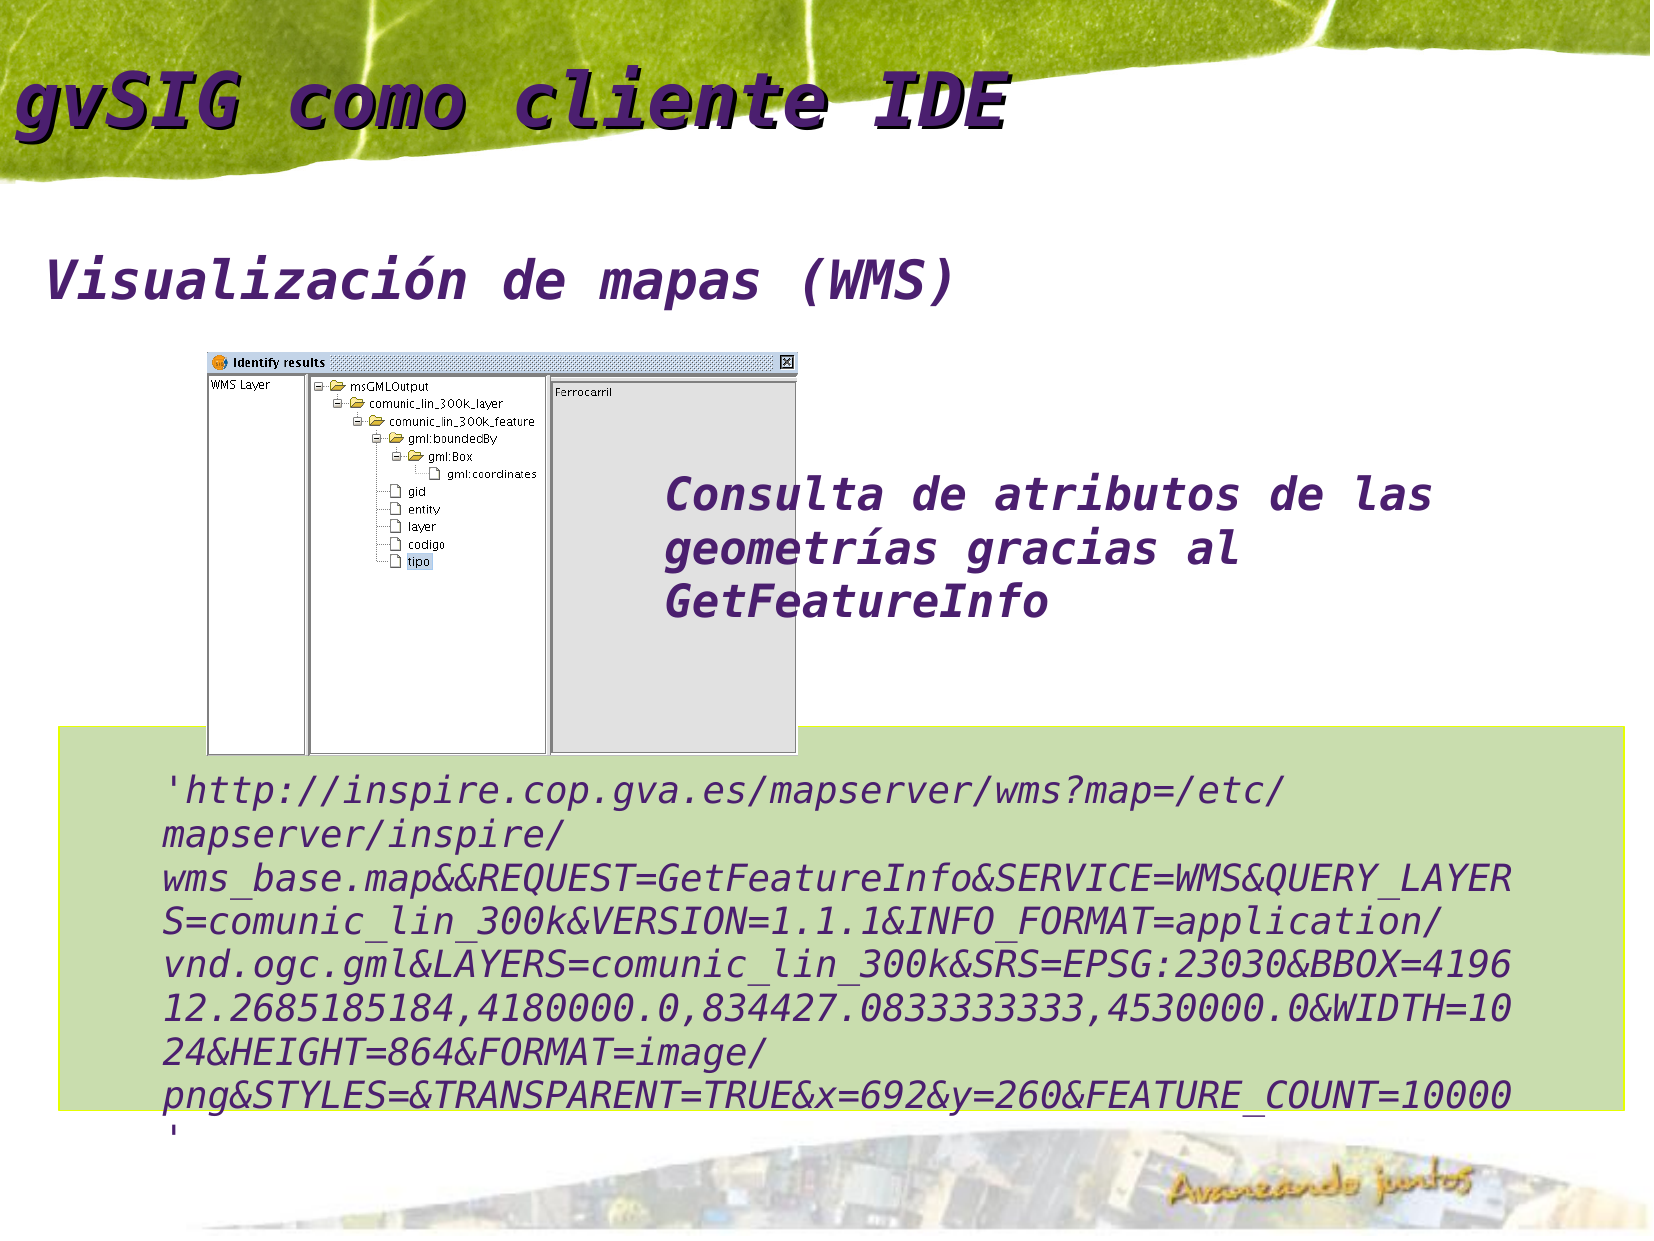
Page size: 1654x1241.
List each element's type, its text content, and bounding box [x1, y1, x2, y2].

text_box Visualización de mapas (WMS) [29, 242, 1300, 321]
text_box gvSIG como cliente IDE [0, 5, 1418, 154]
text_box [59, 726, 1625, 1111]
text_box 'http://inspire.cop.gva.es/mapserver/wms?map=/etc/mapserver/inspire/wms_base.map&&REQUEST=GetFeatureInfo&SERVICE=WMS&QUERY_LAYERS=comunic_lin_300k&VERSION=1.1.1&INFO_FORMAT=application/vnd.ogc.gml&LAYERS=comunic_lin_300k&SRS=EPSG:23030&BBOX=419612.2685185184,4180000.0,834427.0833333333,4530000.0&WIDTH=1024&HEIGHT=864&FORMAT=image/png&STYLES=&TRANSPARENT=TRUE&x=692&y=260&FEATURE_COUNT=10000' [147, 761, 1530, 1082]
picture [93, 1121, 1654, 1237]
text_box Consulta de atributos de las geometrías gracias al GetFeatureInfo [649, 460, 1565, 680]
text_box [168, 1090, 179, 1106]
picture [206, 352, 798, 756]
text_box [212, 1090, 223, 1105]
picture [0, 0, 1650, 184]
